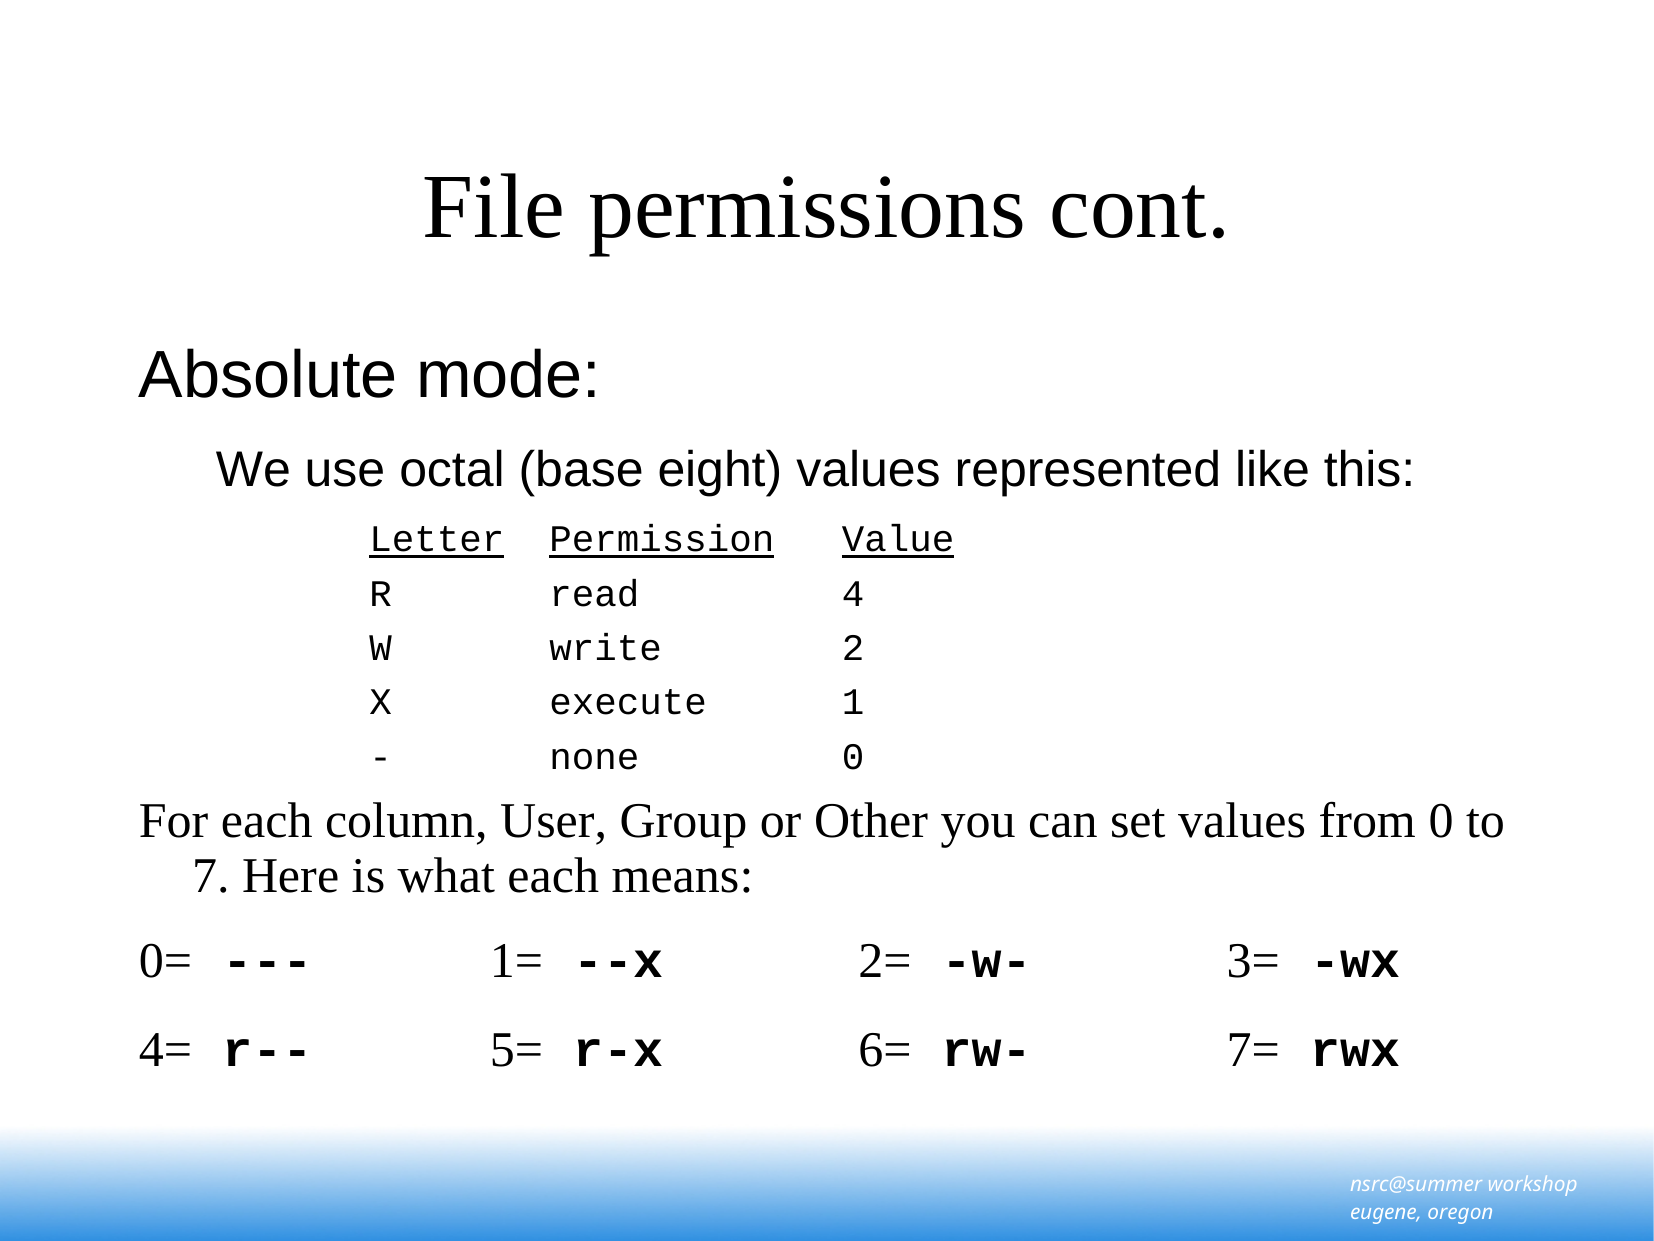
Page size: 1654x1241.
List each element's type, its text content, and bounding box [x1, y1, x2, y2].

list Absolute mode: We use octal (base eight) values represented like this: Letter Permission Value R read 4 W write 2 X execute 1 - none 0 For each column, User, Group or Other you can set values from 0 to 7. Here is what each means: 0= --- 1= --x 2= -w- 3= -wx 4= r-- 5= r-x 6= rw- 7= rwx [121, 344, 1534, 1135]
picture [0, 1124, 1654, 1241]
title File permissions cont. [121, 102, 1534, 311]
